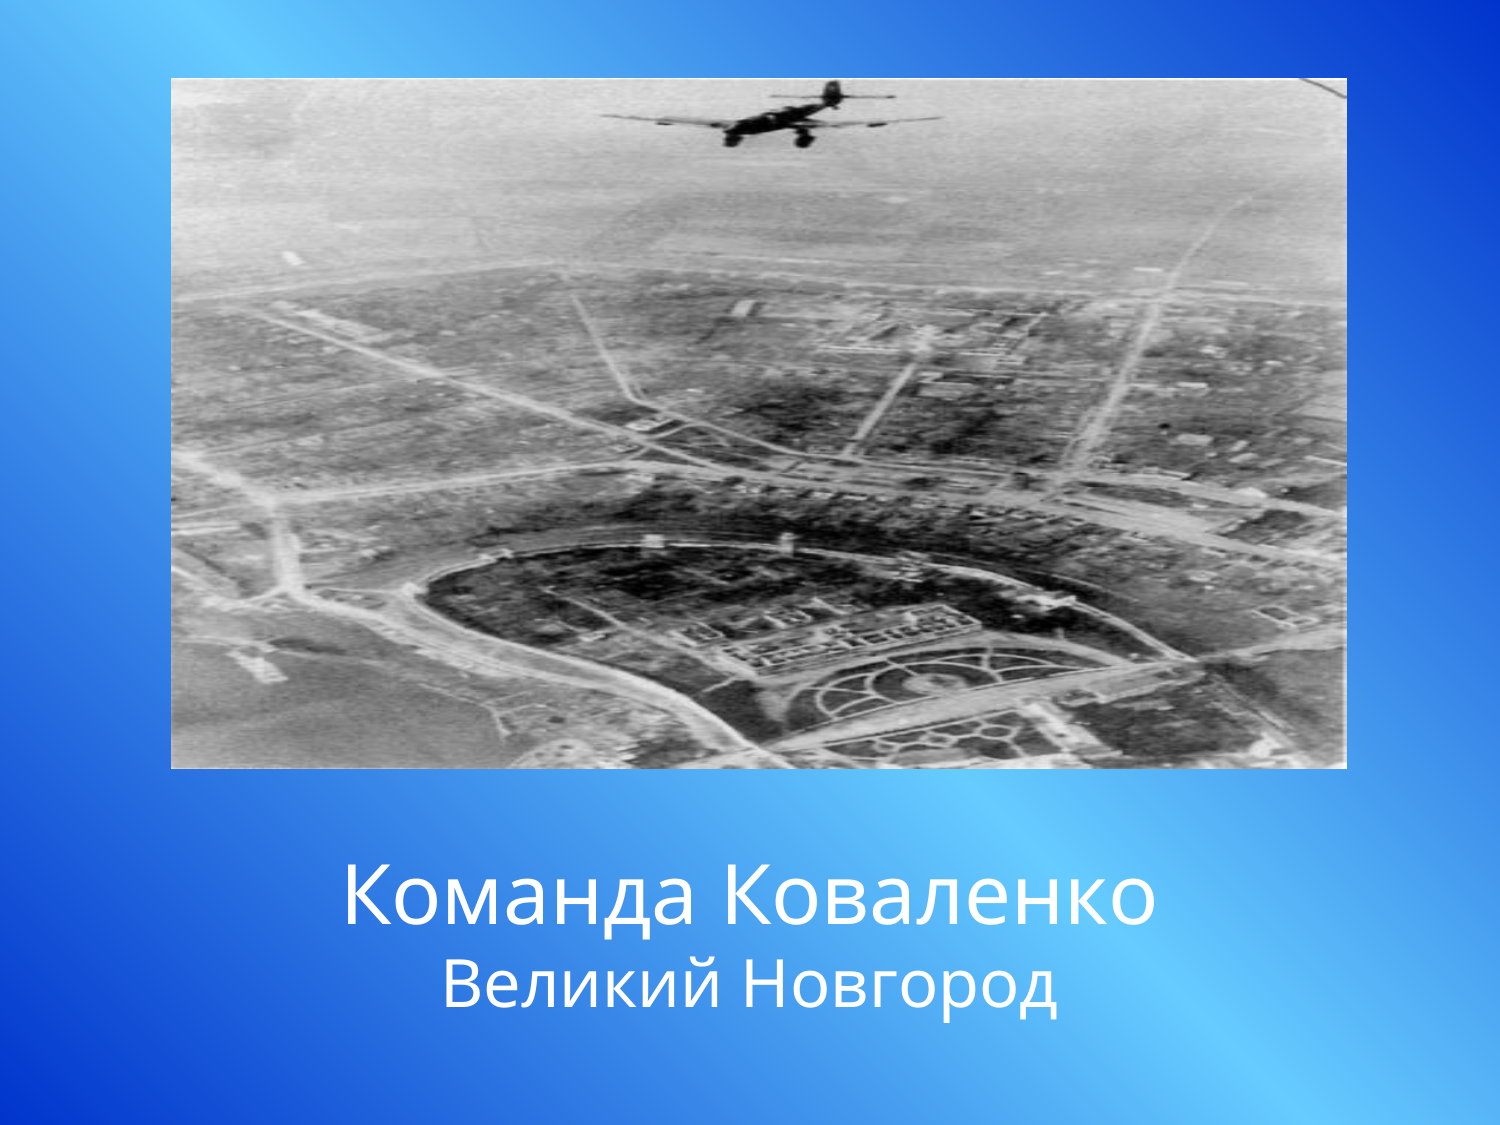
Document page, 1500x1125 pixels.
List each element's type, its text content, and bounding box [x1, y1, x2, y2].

text_box Команда Коваленко Великий Новгород [112, 810, 1388, 1052]
picture [171, 78, 1347, 769]
